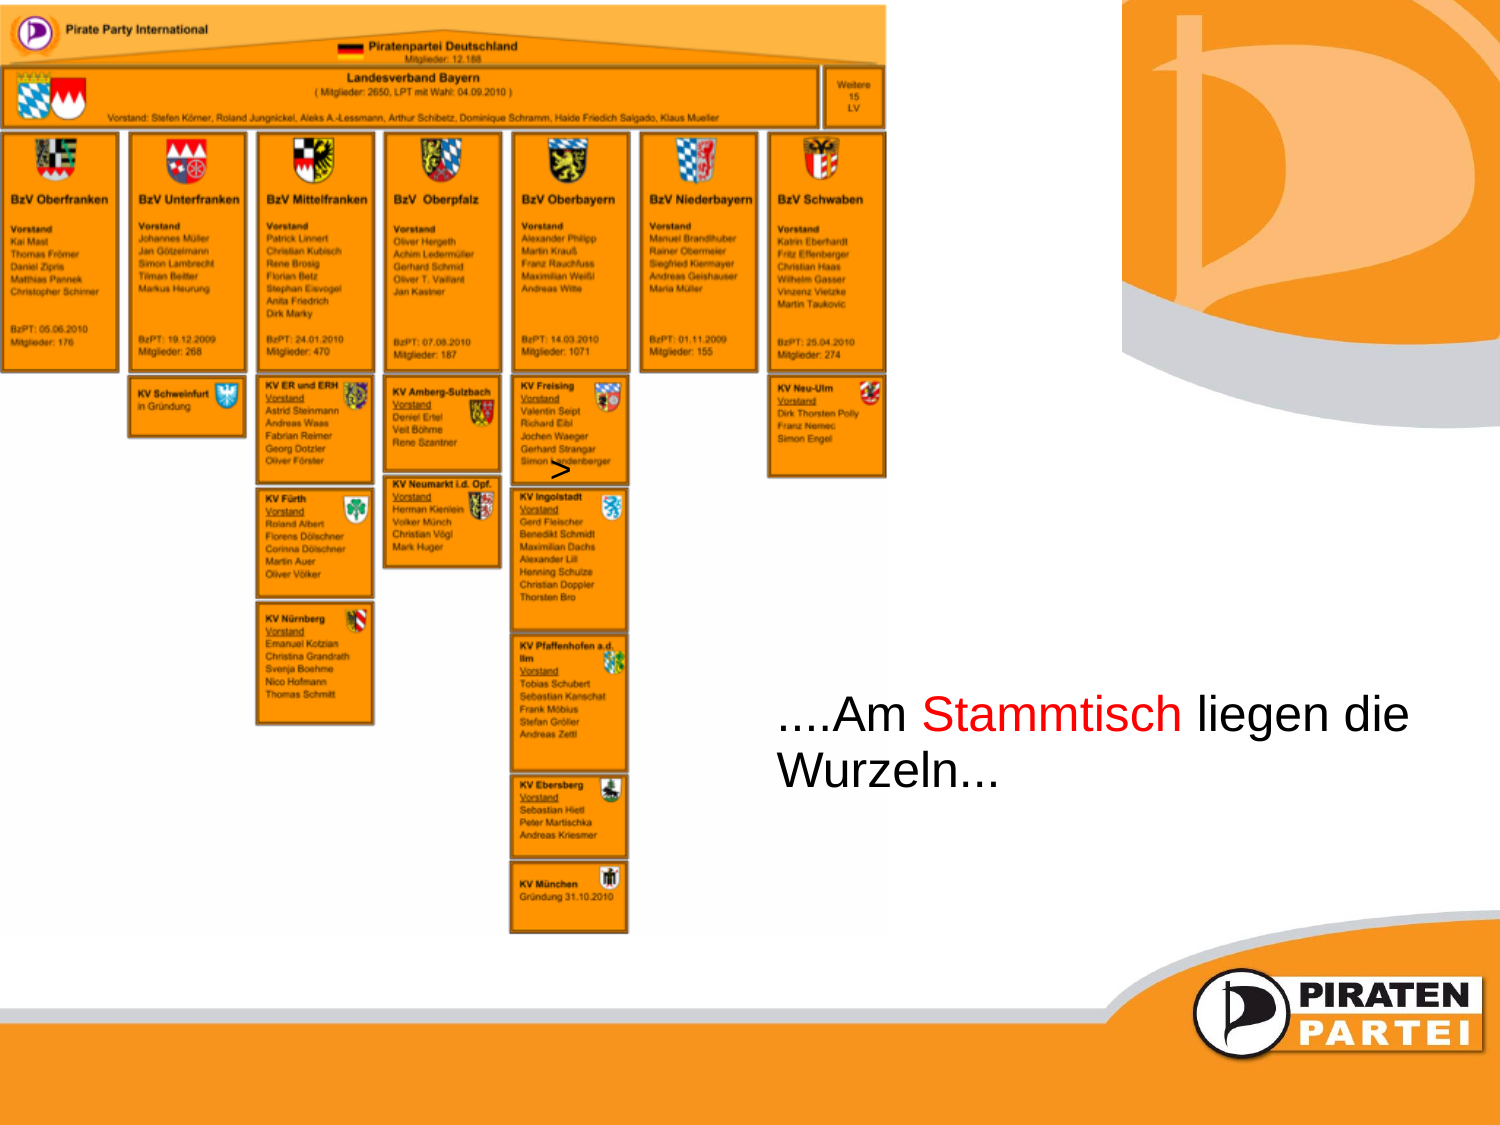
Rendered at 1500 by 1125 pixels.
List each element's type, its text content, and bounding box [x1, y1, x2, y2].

picture [0, 0, 1500, 1125]
text_box ....Am Stammtisch liegen die Wurzeln... [761, 679, 1441, 806]
text_box > [0, 0, 1122, 940]
